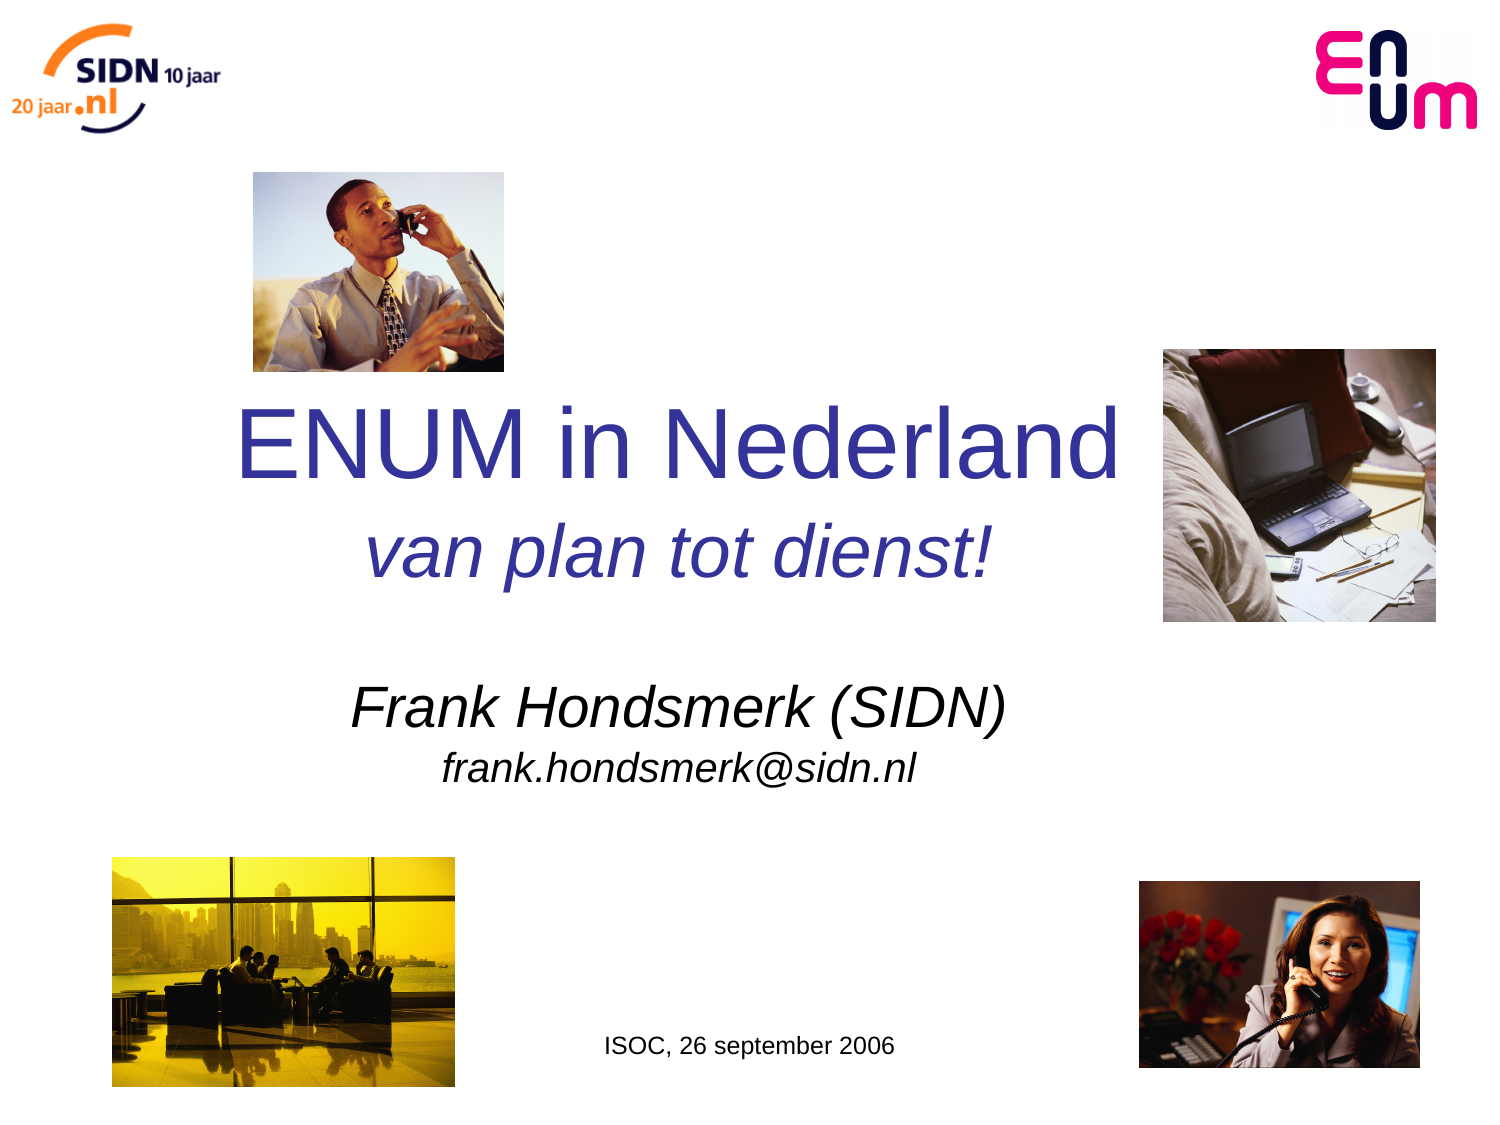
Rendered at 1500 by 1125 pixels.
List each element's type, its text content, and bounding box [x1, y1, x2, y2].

picture [1163, 349, 1436, 622]
list ENUM in Nederland van plan tot dienst! Frank Hondsmerk (SIDN) frank.hondsmerk@sidn.nl [194, 290, 1164, 877]
picture [0, 0, 243, 152]
picture [112, 857, 455, 1087]
picture [1139, 881, 1420, 1068]
picture [253, 172, 504, 372]
